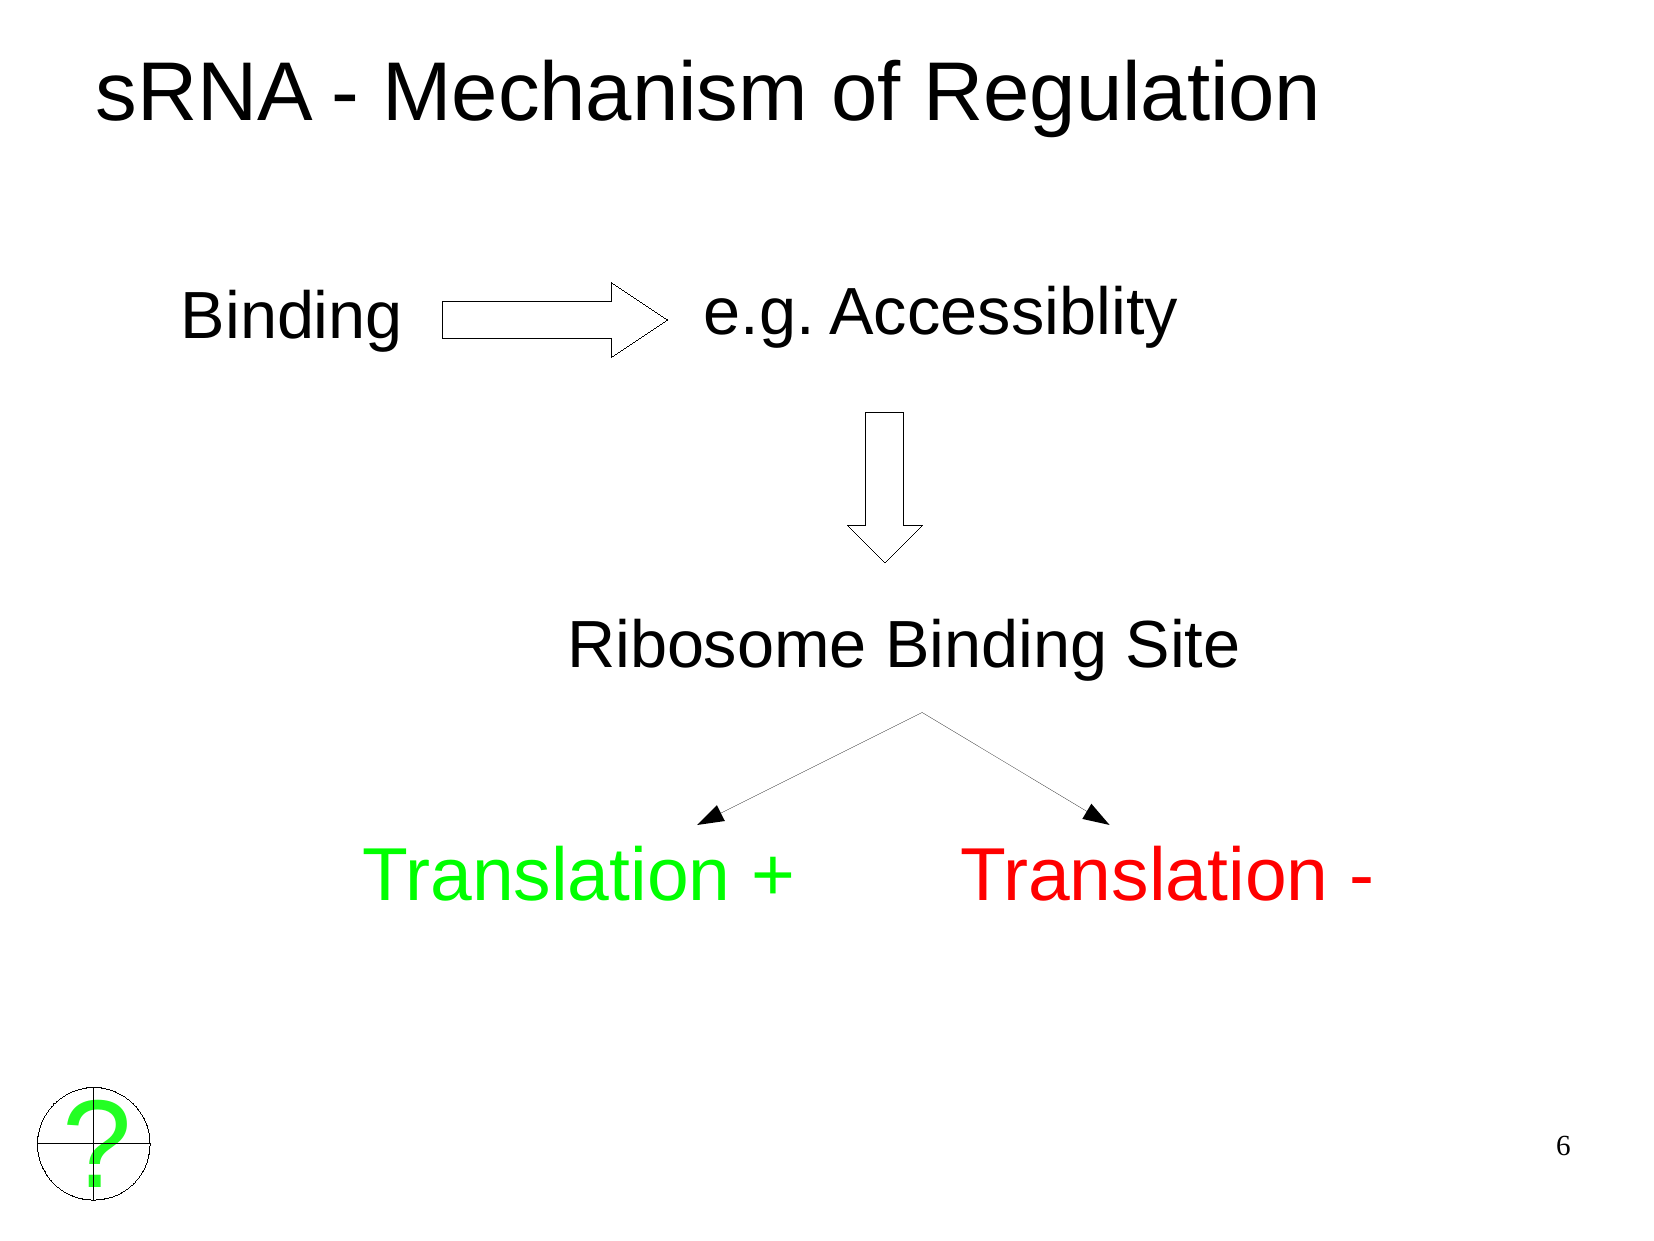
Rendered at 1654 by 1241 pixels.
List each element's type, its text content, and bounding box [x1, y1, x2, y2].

text_box Ribosome Binding Site [546, 600, 1258, 690]
text_box ? [94, 1087, 151, 1143]
text_box sRNA - Mechanism of Regulation [75, 37, 1337, 146]
text_box e.g. Accessiblity [683, 266, 1195, 357]
text_box Binding [160, 270, 419, 361]
text_box Translation - [939, 825, 1411, 924]
text_box ? [37, 1087, 93, 1143]
text_box ? [94, 1144, 101, 1150]
text_box ? [37, 1144, 93, 1201]
text_box ? [94, 1109, 116, 1143]
text_box Translation + [341, 825, 832, 924]
text_box ? [94, 1144, 151, 1201]
